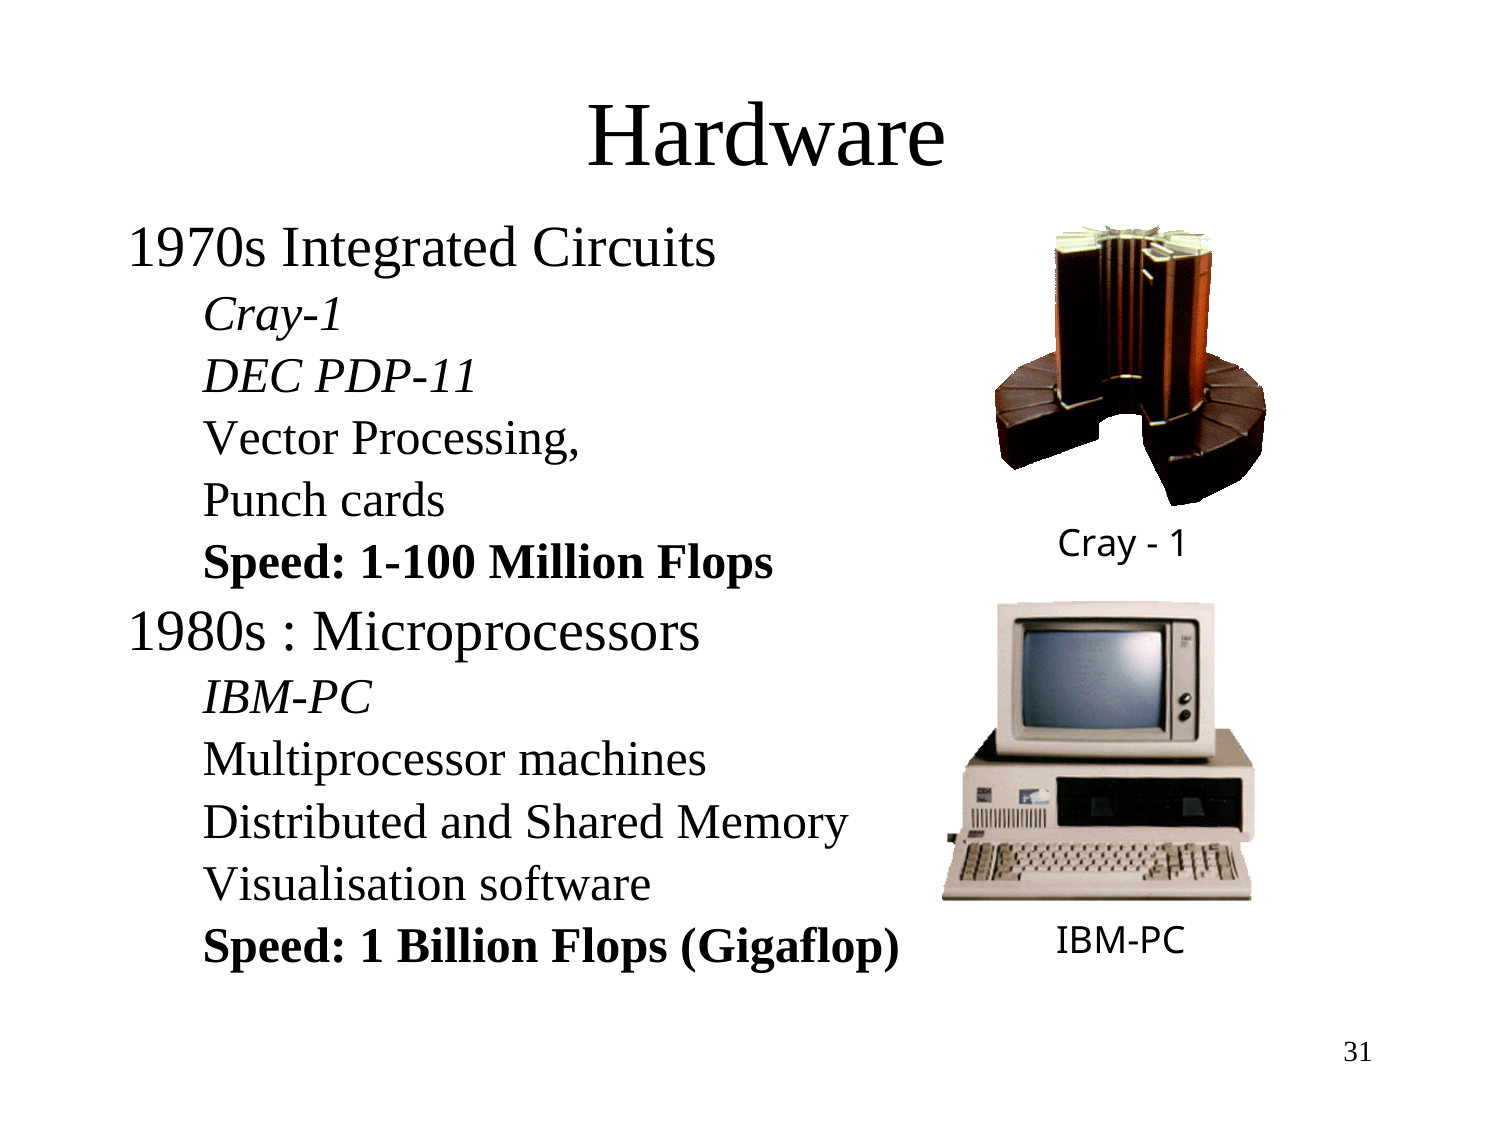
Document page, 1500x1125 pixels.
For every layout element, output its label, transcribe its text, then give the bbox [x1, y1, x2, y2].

picture [929, 599, 1272, 920]
text_box IBM-PC [966, 908, 1276, 969]
text_box Cray - 1 [969, 511, 1278, 573]
list 1970s Integrated Circuits Cray-1 DEC PDP-11 Vector Processing, Punch cards Speed: 1-100 Million Flops 1980s : Microprocessors IBM-PC Multiprocessor machines Distributed and Shared Memory Visualisation software Speed: 1 Billion Flops (Gigaflop) [112, 212, 1436, 1099]
picture [992, 219, 1272, 509]
title Hardware [129, 65, 1405, 204]
